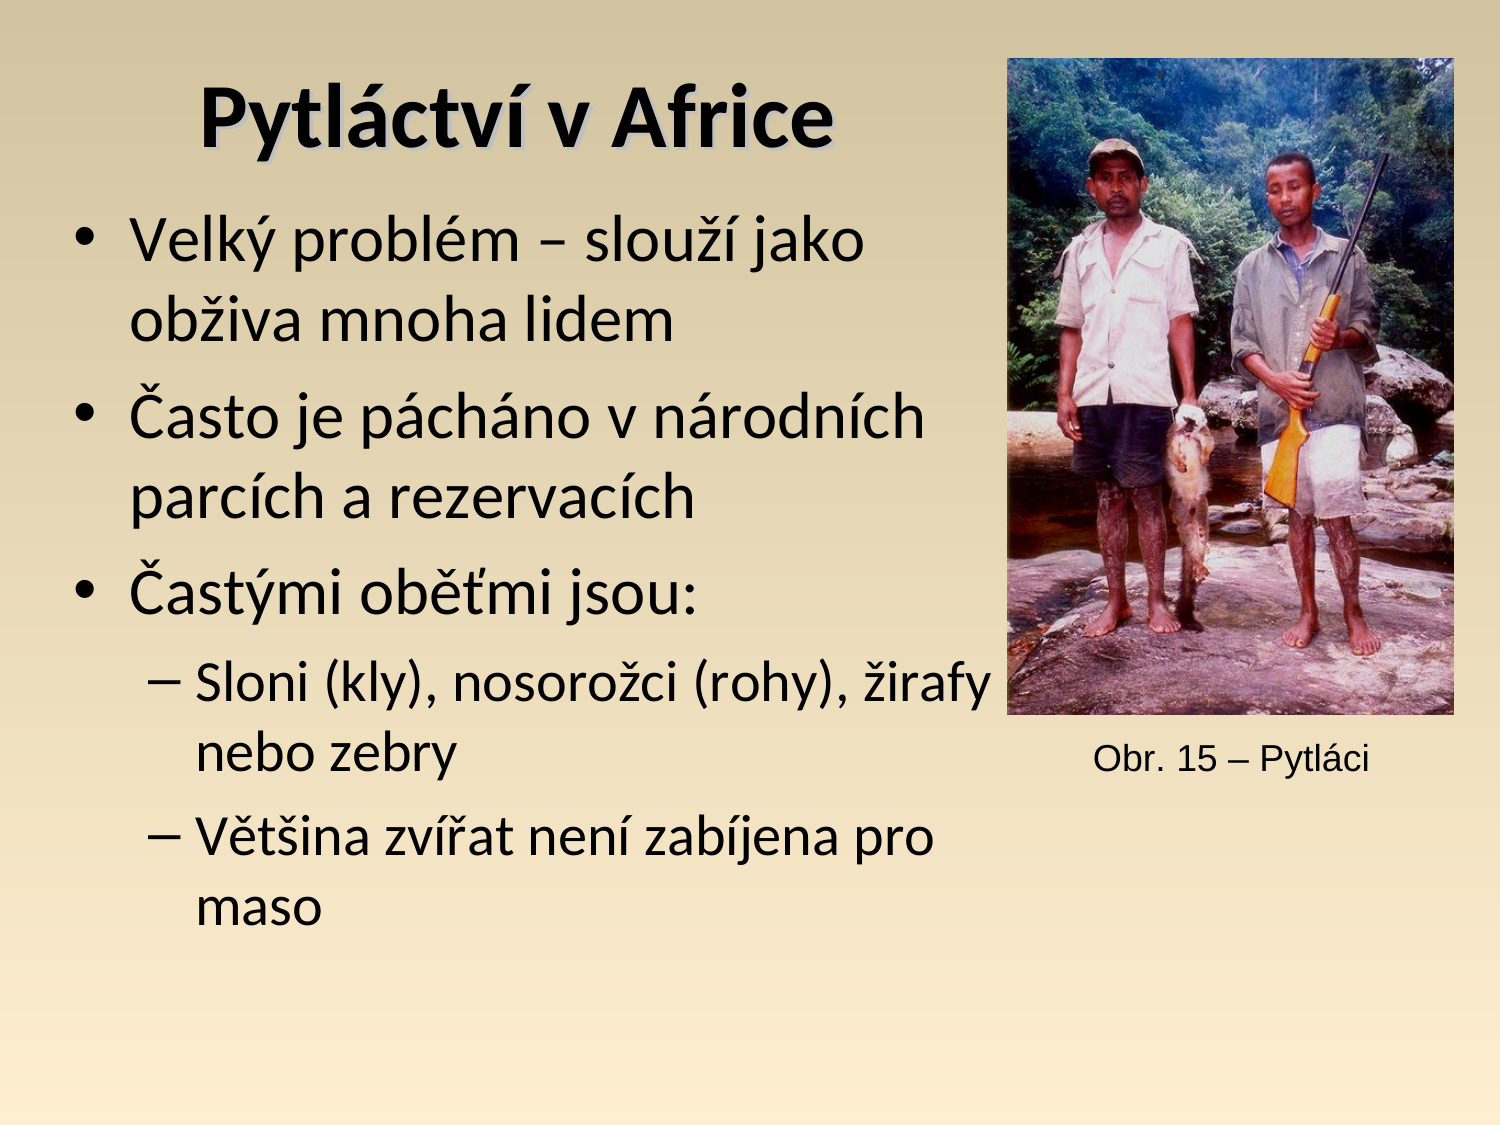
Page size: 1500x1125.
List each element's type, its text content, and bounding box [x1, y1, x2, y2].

title Pytláctví v Africe [75, 45, 961, 176]
picture [1007, 58, 1454, 715]
text_box Obr. 15 – Pytláci [1078, 726, 1407, 787]
list Velký problém – slouží jako obživa mnoha lidem Často je pácháno v národních parcích a rezervacích Častými oběťmi jsou: Sloni (kly), nosorožci (rohy), žirafy nebo zebry Většina zvířat není zabíjena pro maso [58, 187, 1020, 950]
